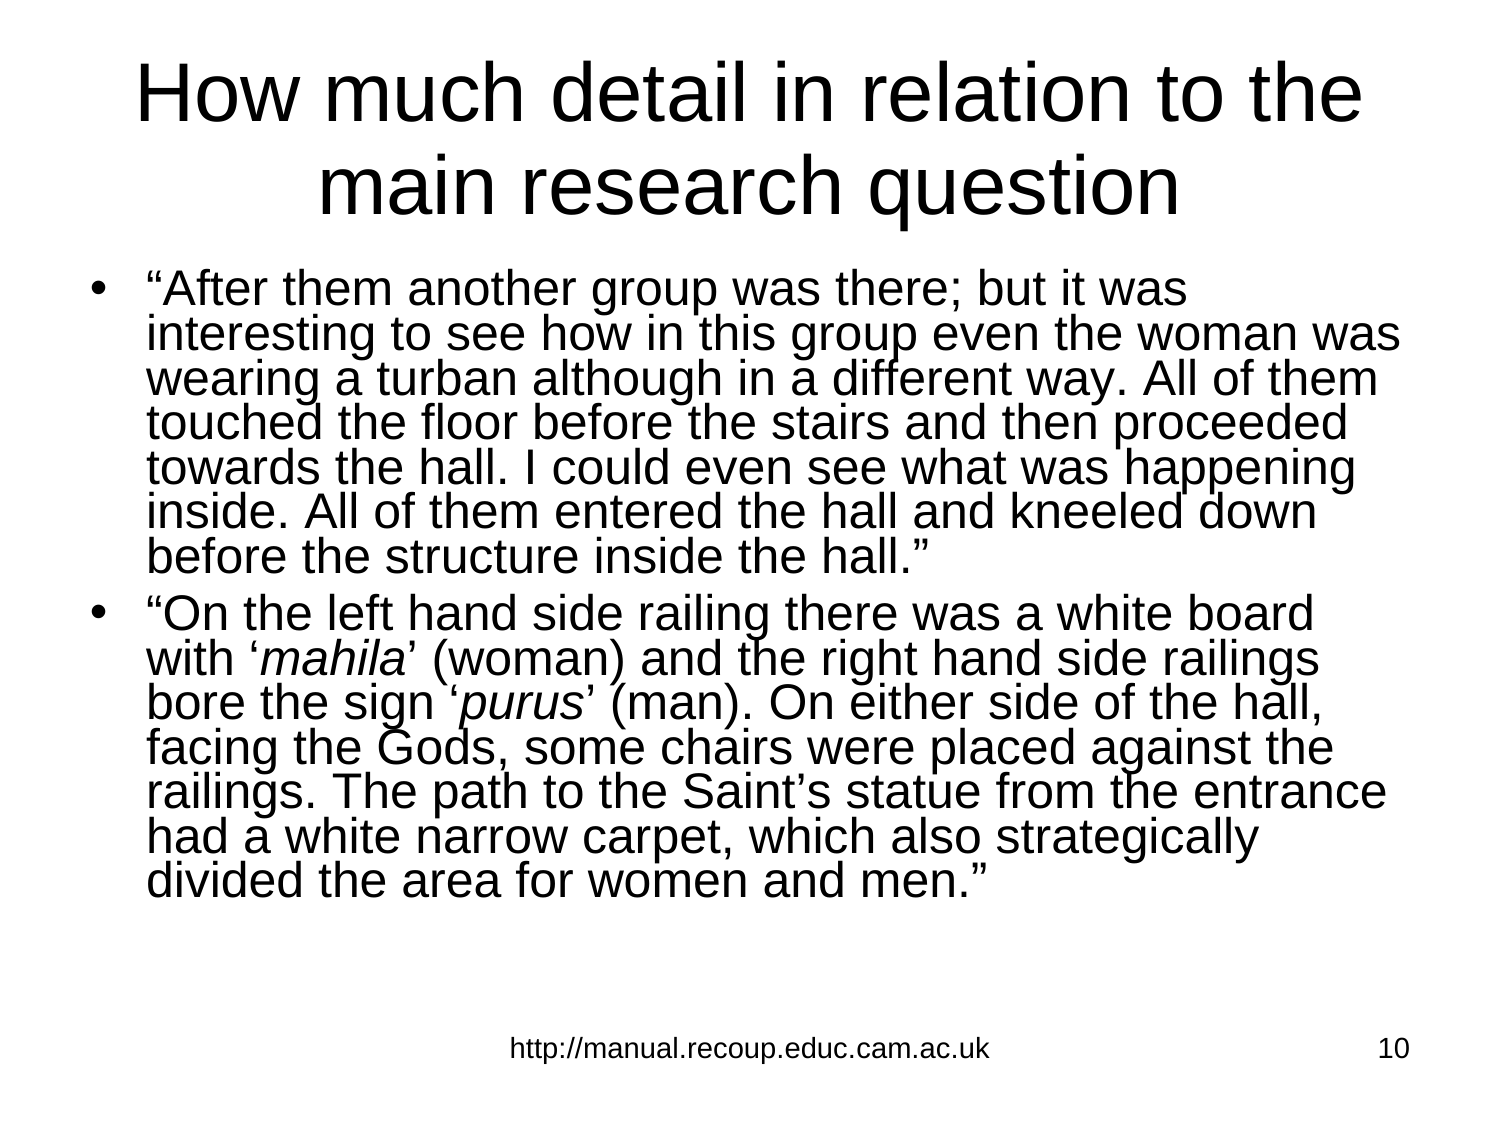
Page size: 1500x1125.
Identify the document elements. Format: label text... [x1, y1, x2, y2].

title How much detail in relation to the main research question [75, 31, 1426, 247]
list “After them another group was there; but it was interesting to see how in this group even the woman was wearing a turban although in a different way. All of them touched the floor before the stairs and then proceeded towards the hall. I could even see what was happening inside. All of them entered the hall and kneeled down before the structure inside the hall.” “On the left hand side railing there was a white board with ‘mahila’ (woman) and the right hand side railings bore the sign ‘purus’ (man). On either side of the hall, facing the Gods, some chairs were placed against the railings. The path to the Saint’s statue from the entrance had a white narrow carpet, which also strategically divided the area for women and men.” [75, 262, 1426, 1006]
